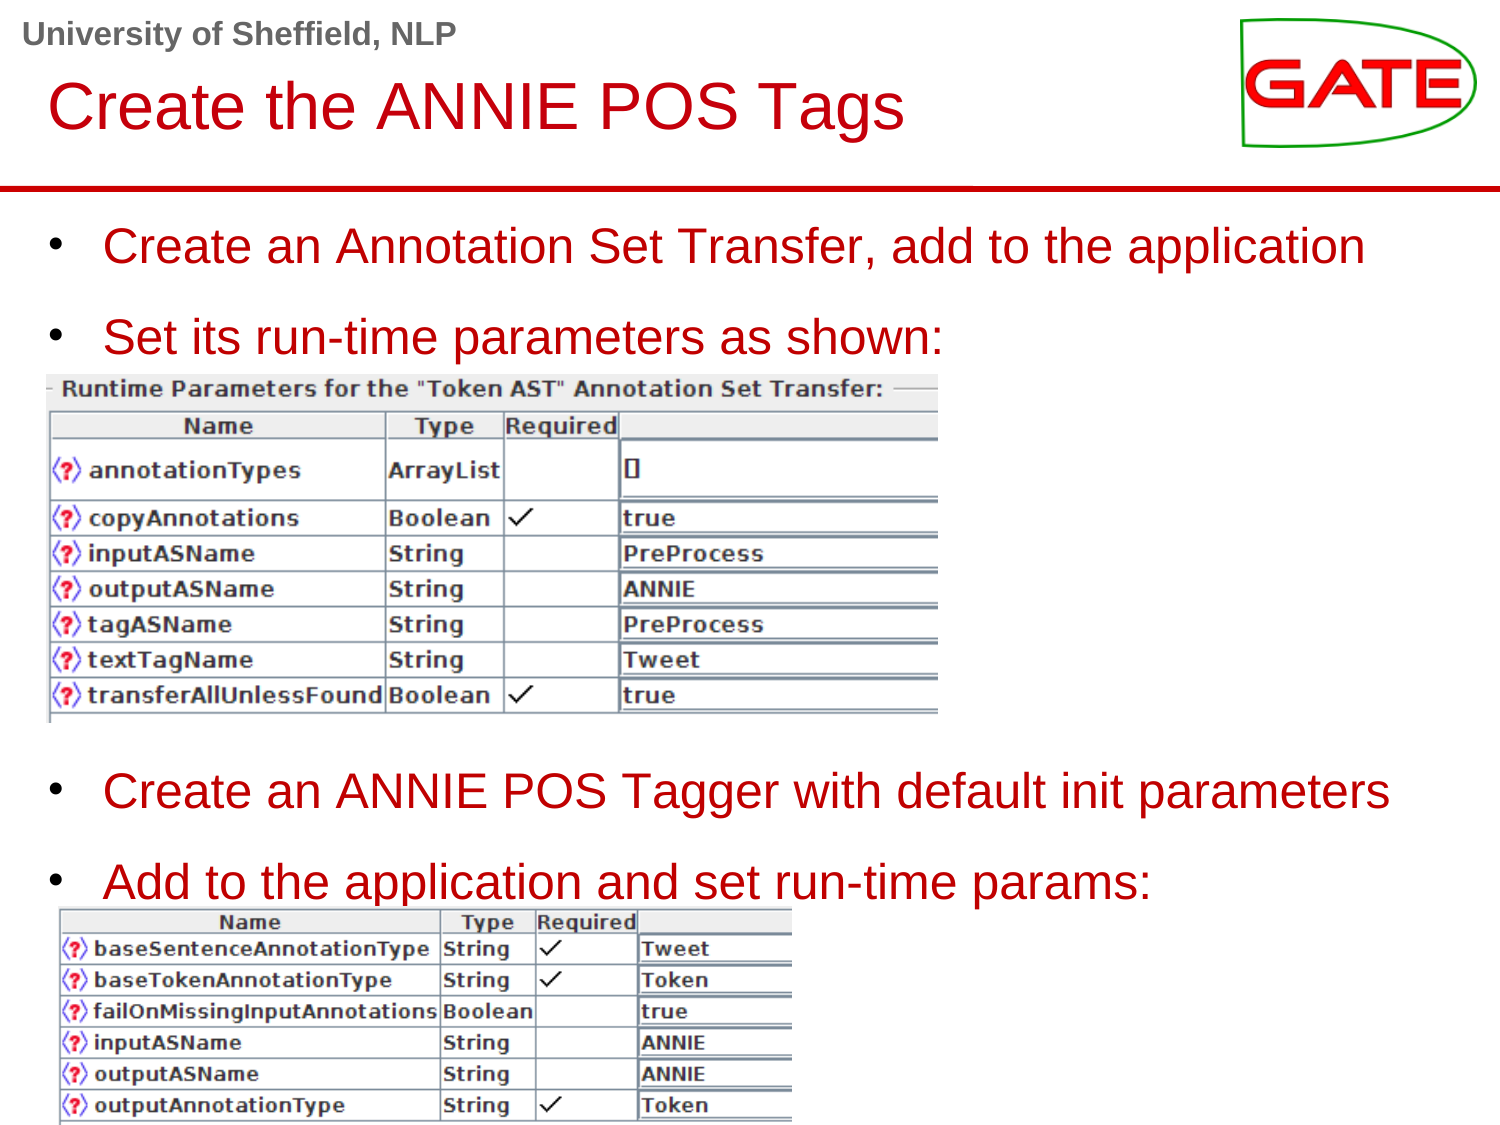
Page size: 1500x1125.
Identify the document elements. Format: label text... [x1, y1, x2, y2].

text_box Create an Annotation Set Transfer, add to the application Set its run-time parameters as shown: Create an ANNIE POS Tagger with default init parameters Add to the application and set run-time params: [47, 212, 1500, 1063]
picture [1240, 18, 1477, 148]
picture [46, 374, 938, 723]
picture [58, 906, 792, 1125]
text_box Create the ANNIE POS Tags [47, 47, 1267, 168]
